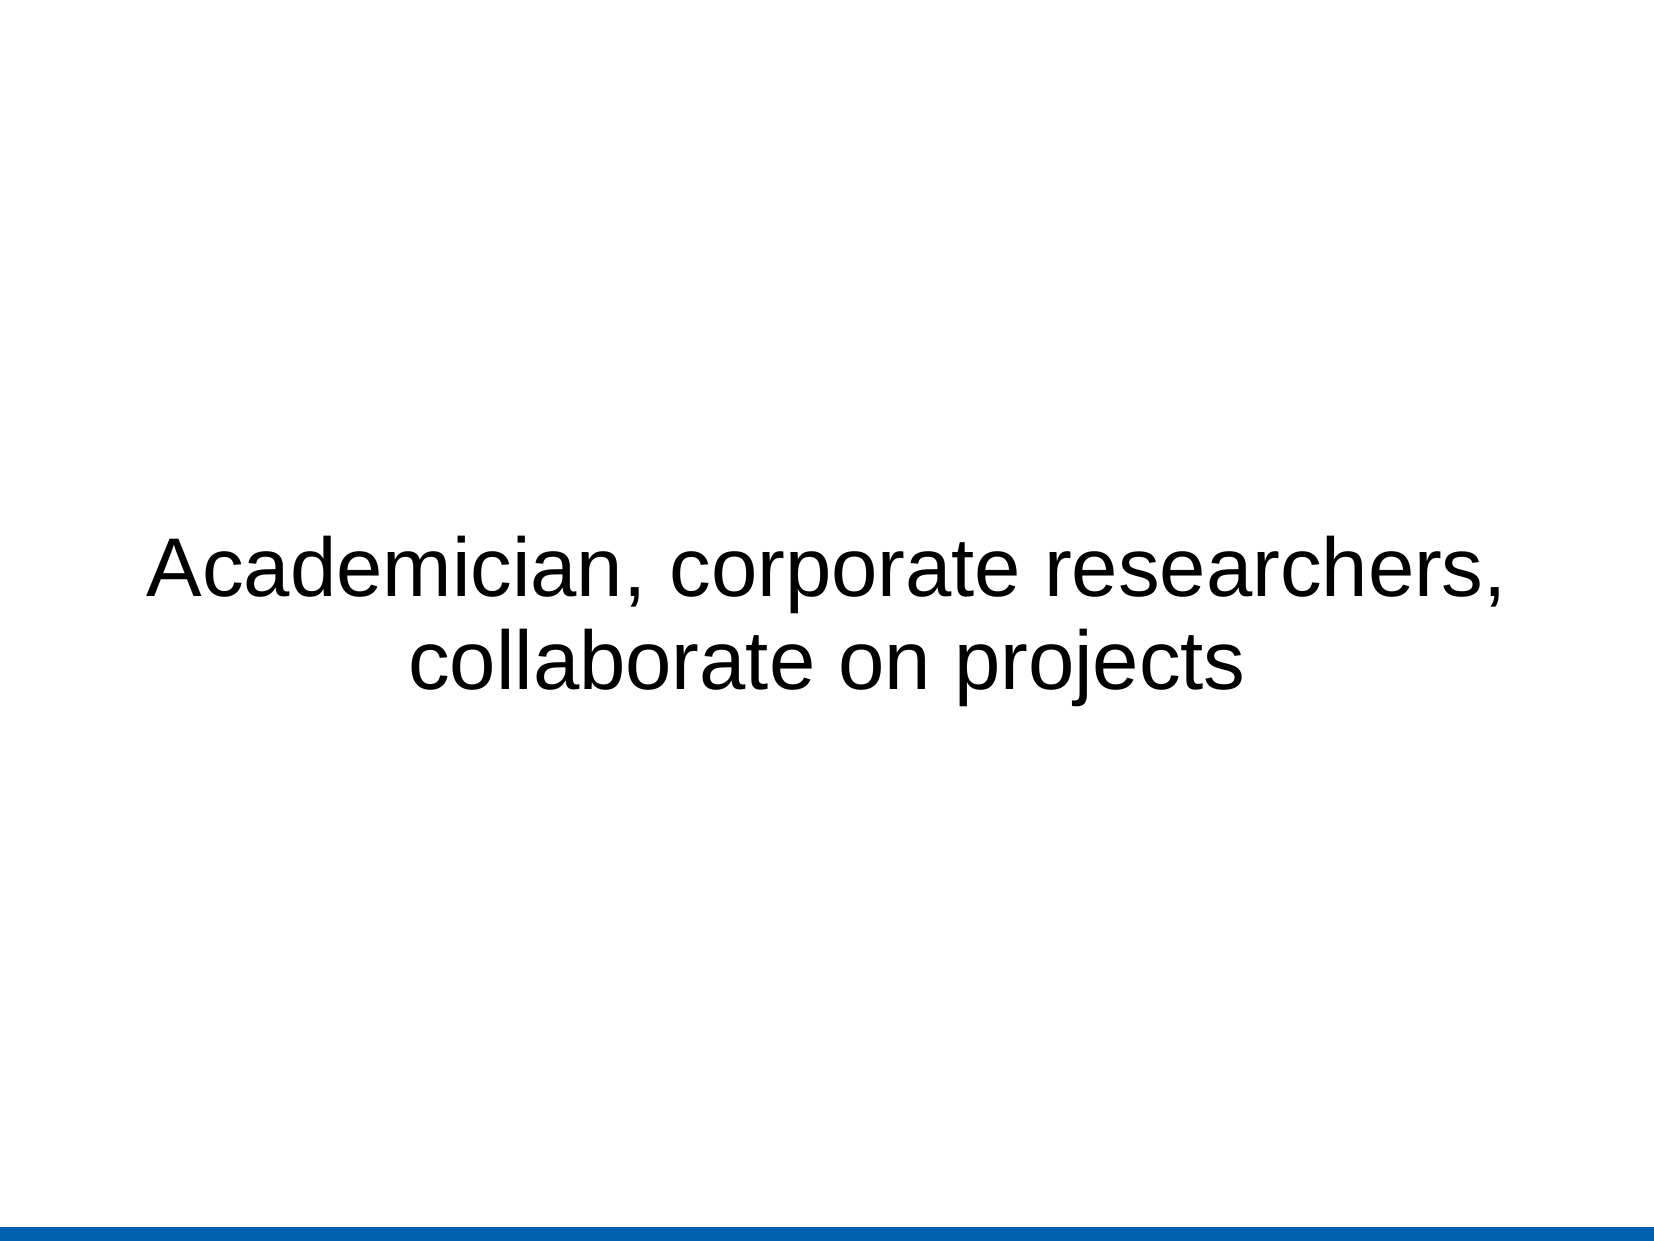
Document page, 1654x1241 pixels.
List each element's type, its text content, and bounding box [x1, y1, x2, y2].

subtitle Academician, corporate researchers, collaborate on projects [121, 112, 1534, 1117]
